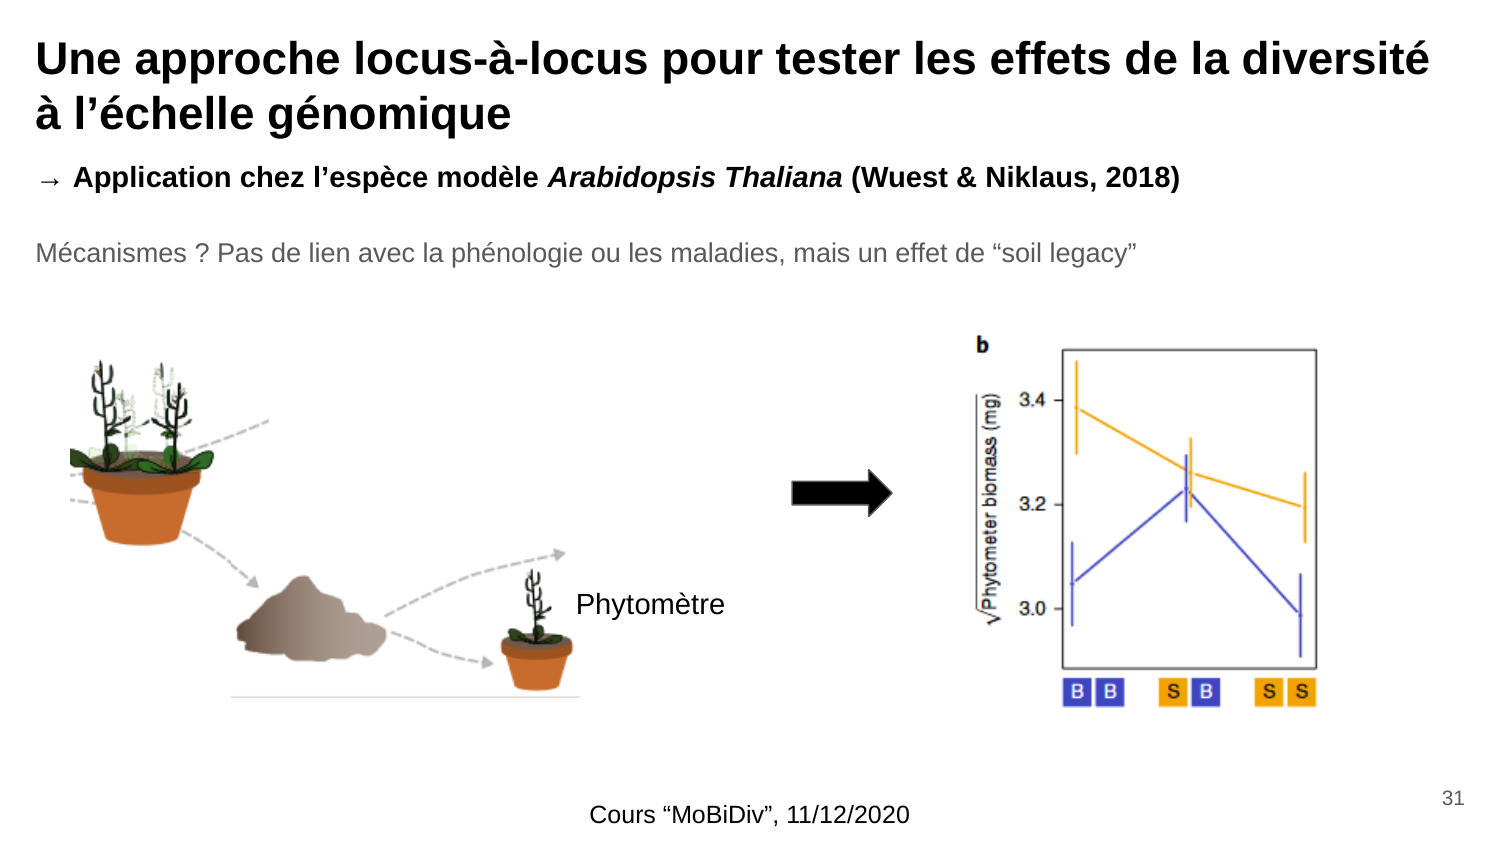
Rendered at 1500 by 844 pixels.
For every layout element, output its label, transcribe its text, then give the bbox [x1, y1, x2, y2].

picture [70, 355, 580, 698]
text_box [792, 469, 893, 517]
text_box Phytomètre [551, 582, 750, 625]
list → Application chez l’espèce modèle Arabidopsis Thaliana (Wuest & Niklaus, 2018) Mécanismes ? Pas de lien avec la phénologie ou les maladies, mais un effet de “soil legacy” [20, 158, 1480, 283]
slide_number <number> [1389, 764, 1480, 830]
picture [954, 331, 1341, 722]
title Une approche locus-à-locus pour tester les effets de la diversité à l’échelle génomique [20, 13, 1480, 158]
